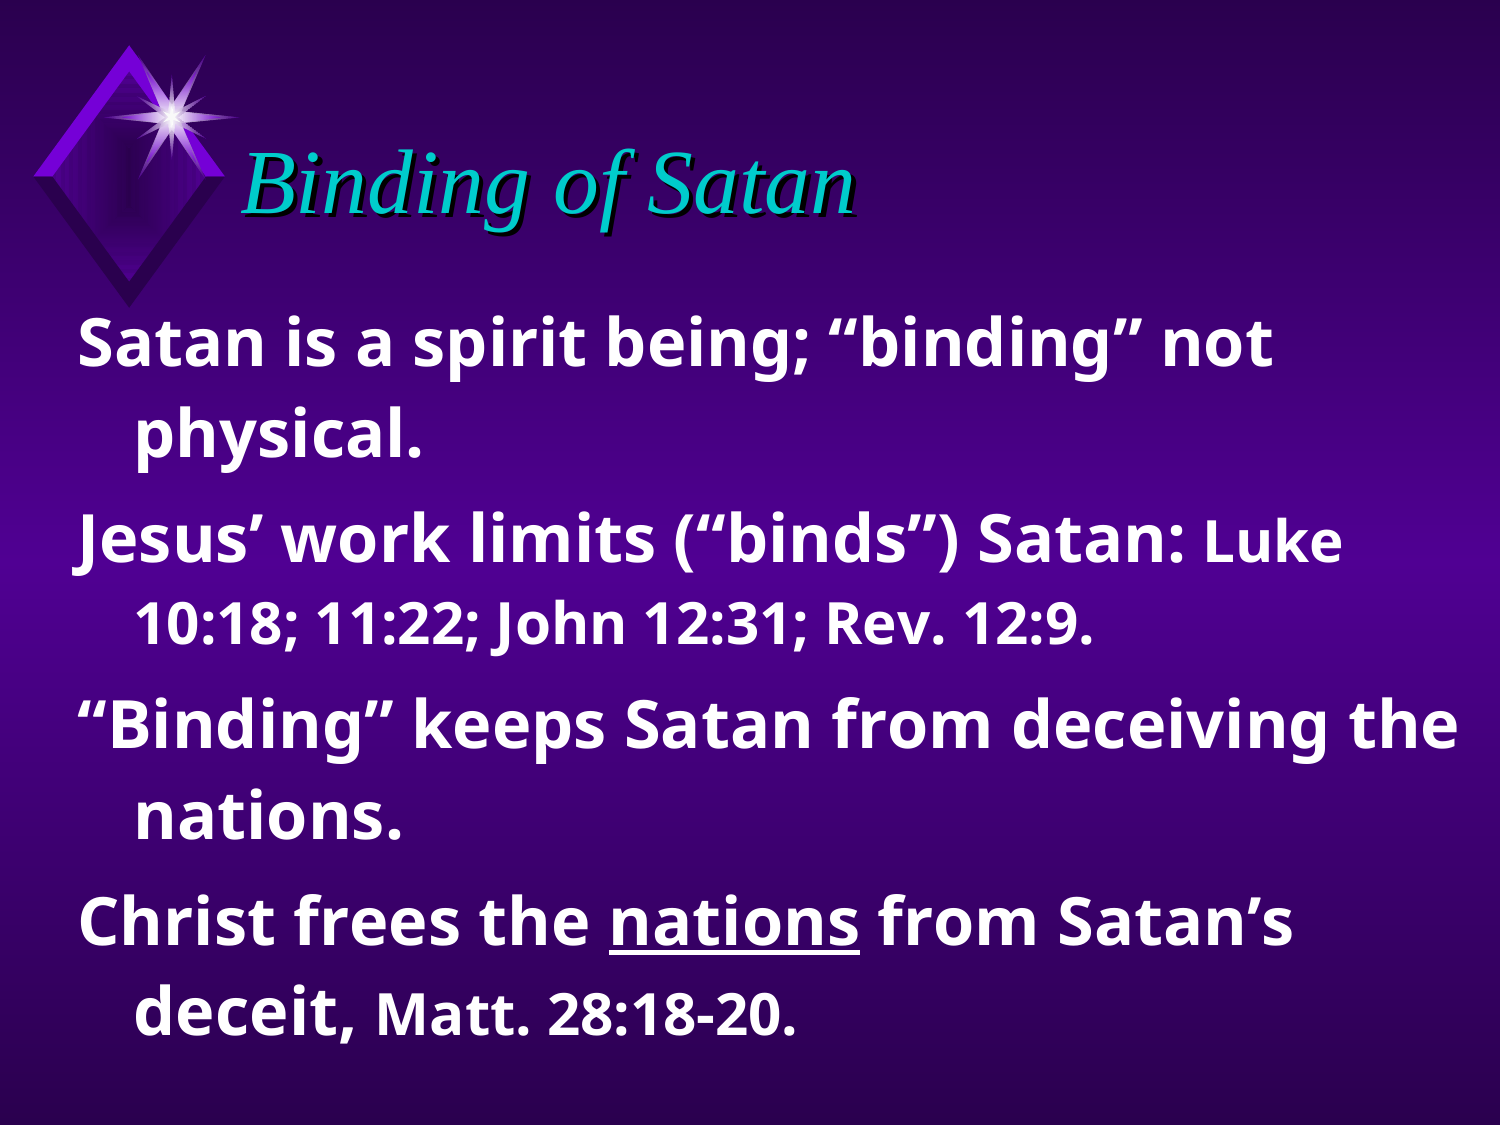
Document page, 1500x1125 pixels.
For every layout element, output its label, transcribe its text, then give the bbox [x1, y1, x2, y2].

list Satan is a spirit being; “binding” not physical. Jesus’ work limits (“binds”) Satan: Luke 10:18; 11:22; John 12:31; Rev. 12:9. “Binding” keeps Satan from deceiving the nations. Christ frees the nations from Satan’s deceit, Matt. 28:18-20. [62, 287, 1500, 963]
title Binding of Satan [224, 78, 1388, 287]
